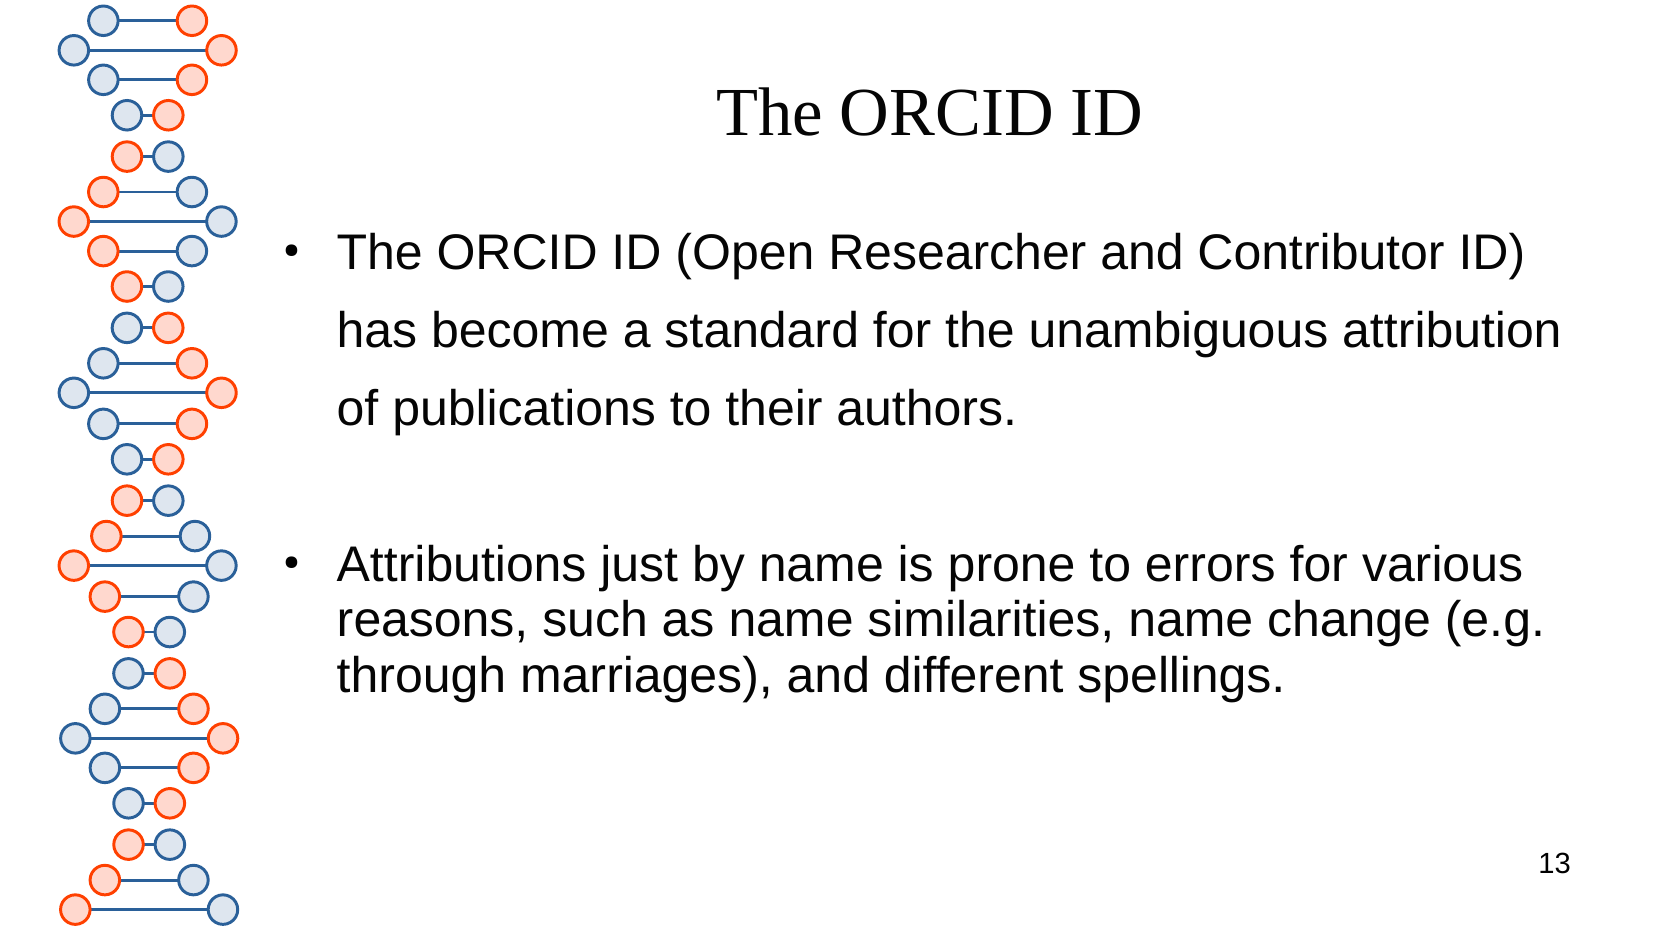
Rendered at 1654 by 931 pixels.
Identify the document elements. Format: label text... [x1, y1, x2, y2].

title The ORCID ID [265, 35, 1595, 189]
list The ORCID ID (Open Researcher and Contributor ID) has become a standard for the unambiguous attribution of publications to their authors. Attributions just by name is prone to errors for various reasons, such as name similarities, name change (e.g. through marriages), and different spellings. [265, 224, 1595, 764]
